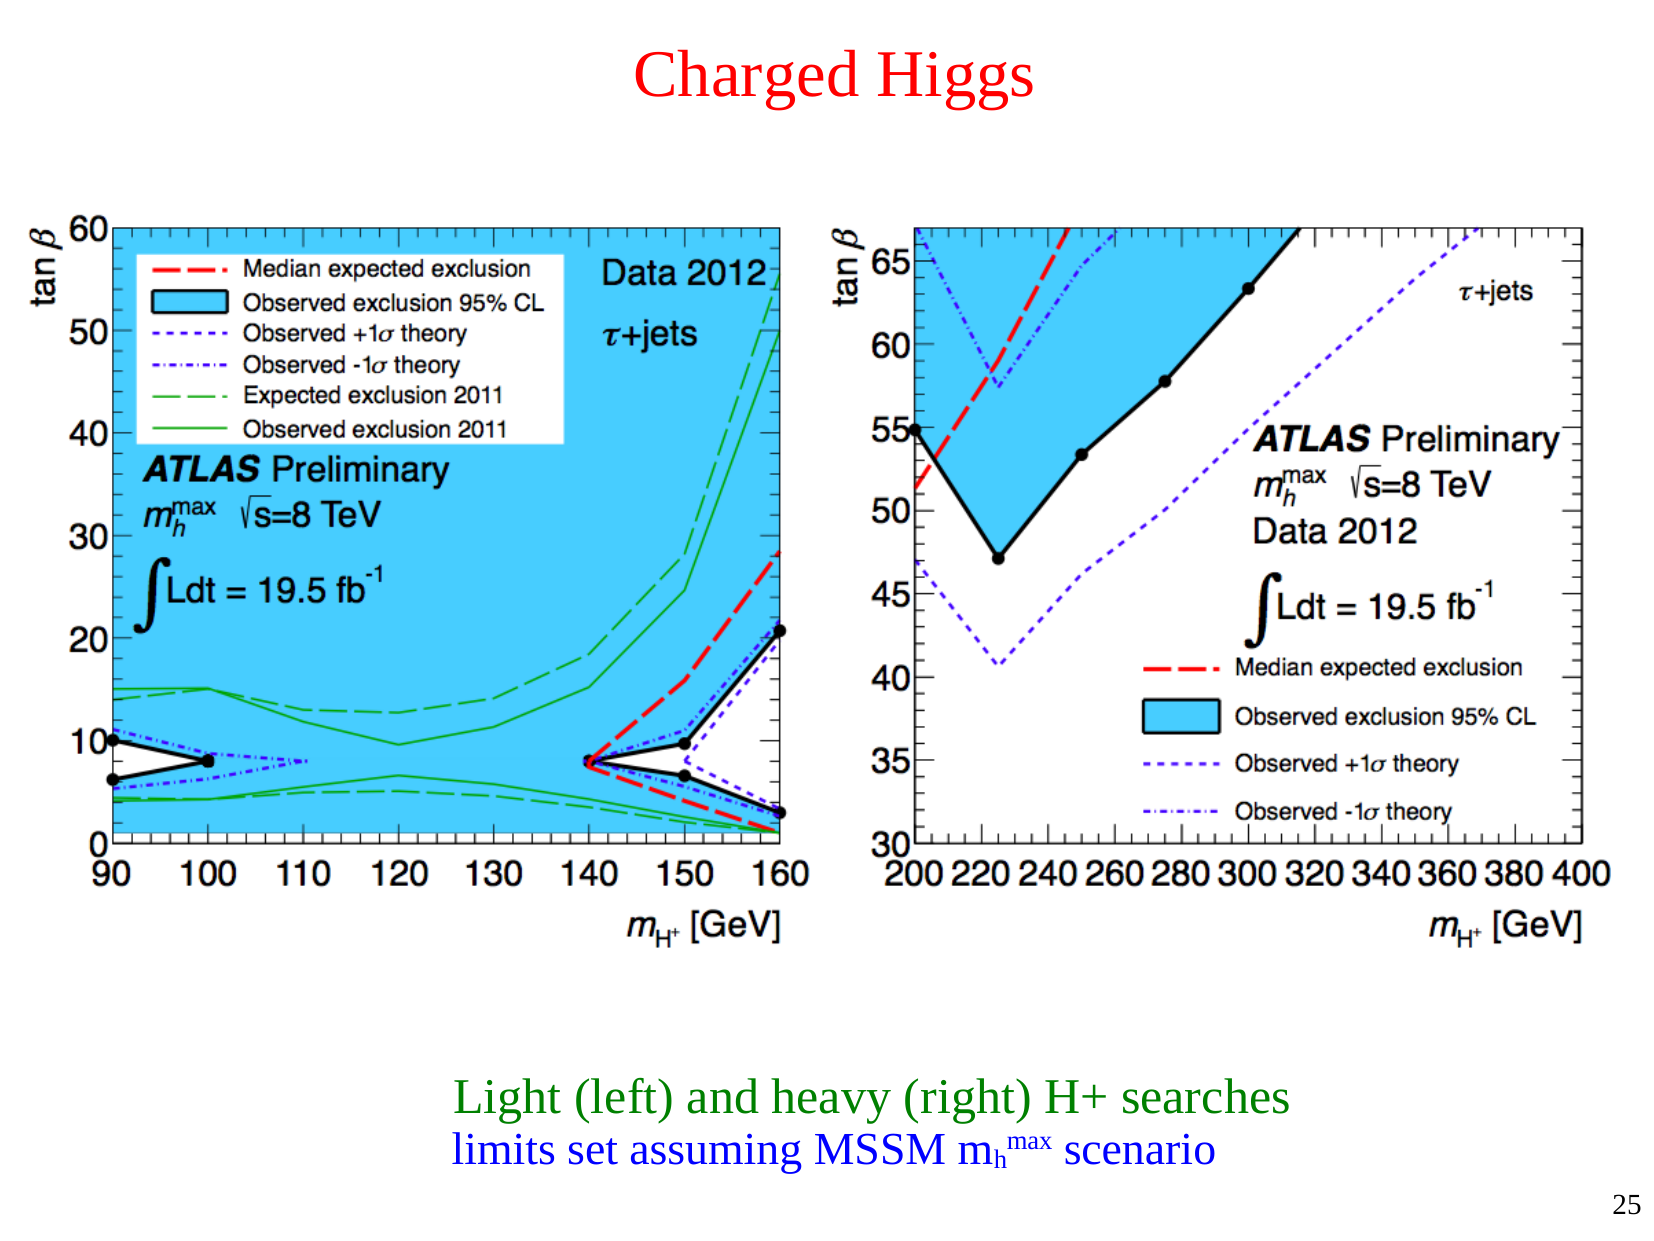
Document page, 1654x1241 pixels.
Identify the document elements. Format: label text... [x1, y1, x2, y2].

picture [1, 189, 1654, 979]
text_box [38, 1011, 1654, 1118]
title Charged Higgs [128, 5, 1541, 144]
text_box Light (left) and heavy (right) H+ searches limits set assuming MSSM mhmax scenario [435, 1068, 1291, 1241]
